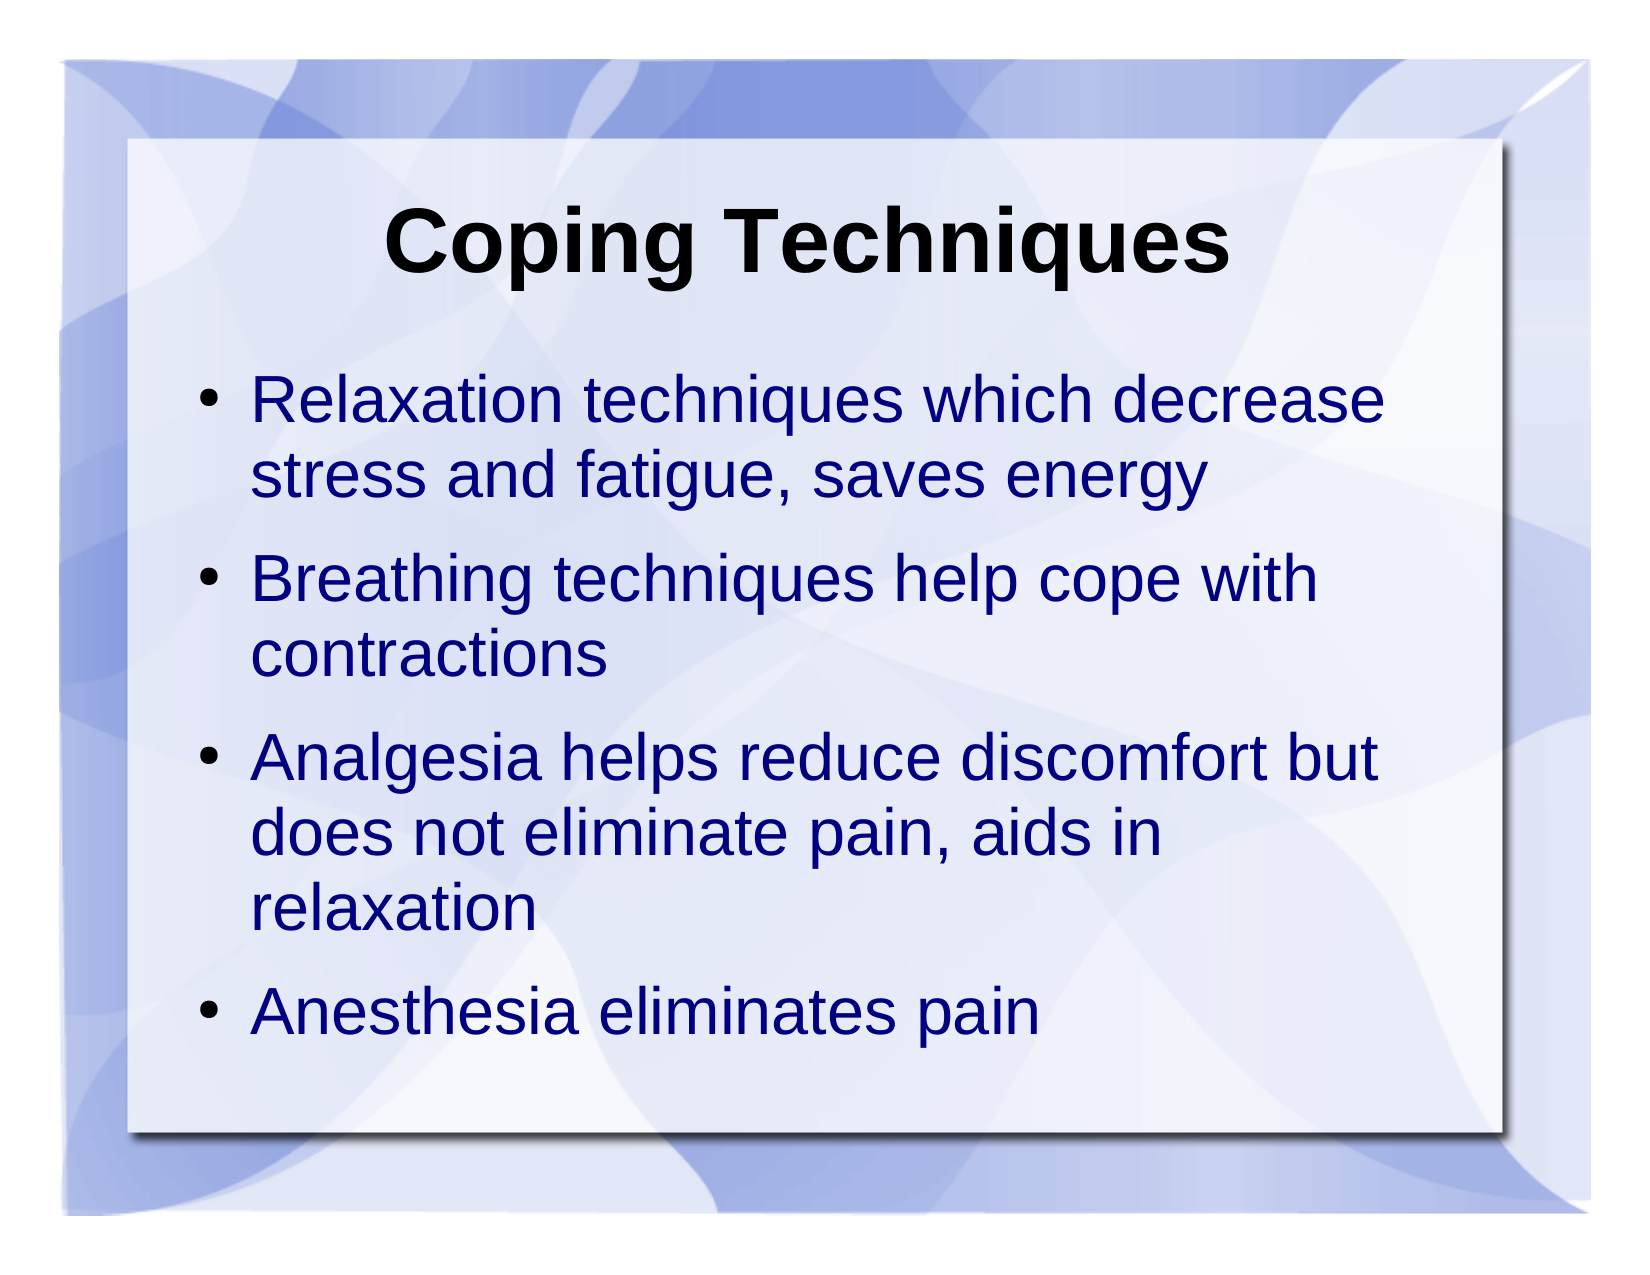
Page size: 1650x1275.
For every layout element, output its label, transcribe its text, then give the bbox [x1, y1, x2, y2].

picture [59, 59, 1591, 1216]
list Relaxation techniques which decrease stress and fatigue, saves energy Breathing techniques help cope with contractions Analgesia helps reduce discomfort but does not eliminate pain, aids in relaxation Anesthesia eliminates pain [179, 362, 1438, 1049]
title Coping Techniques [135, 151, 1482, 330]
